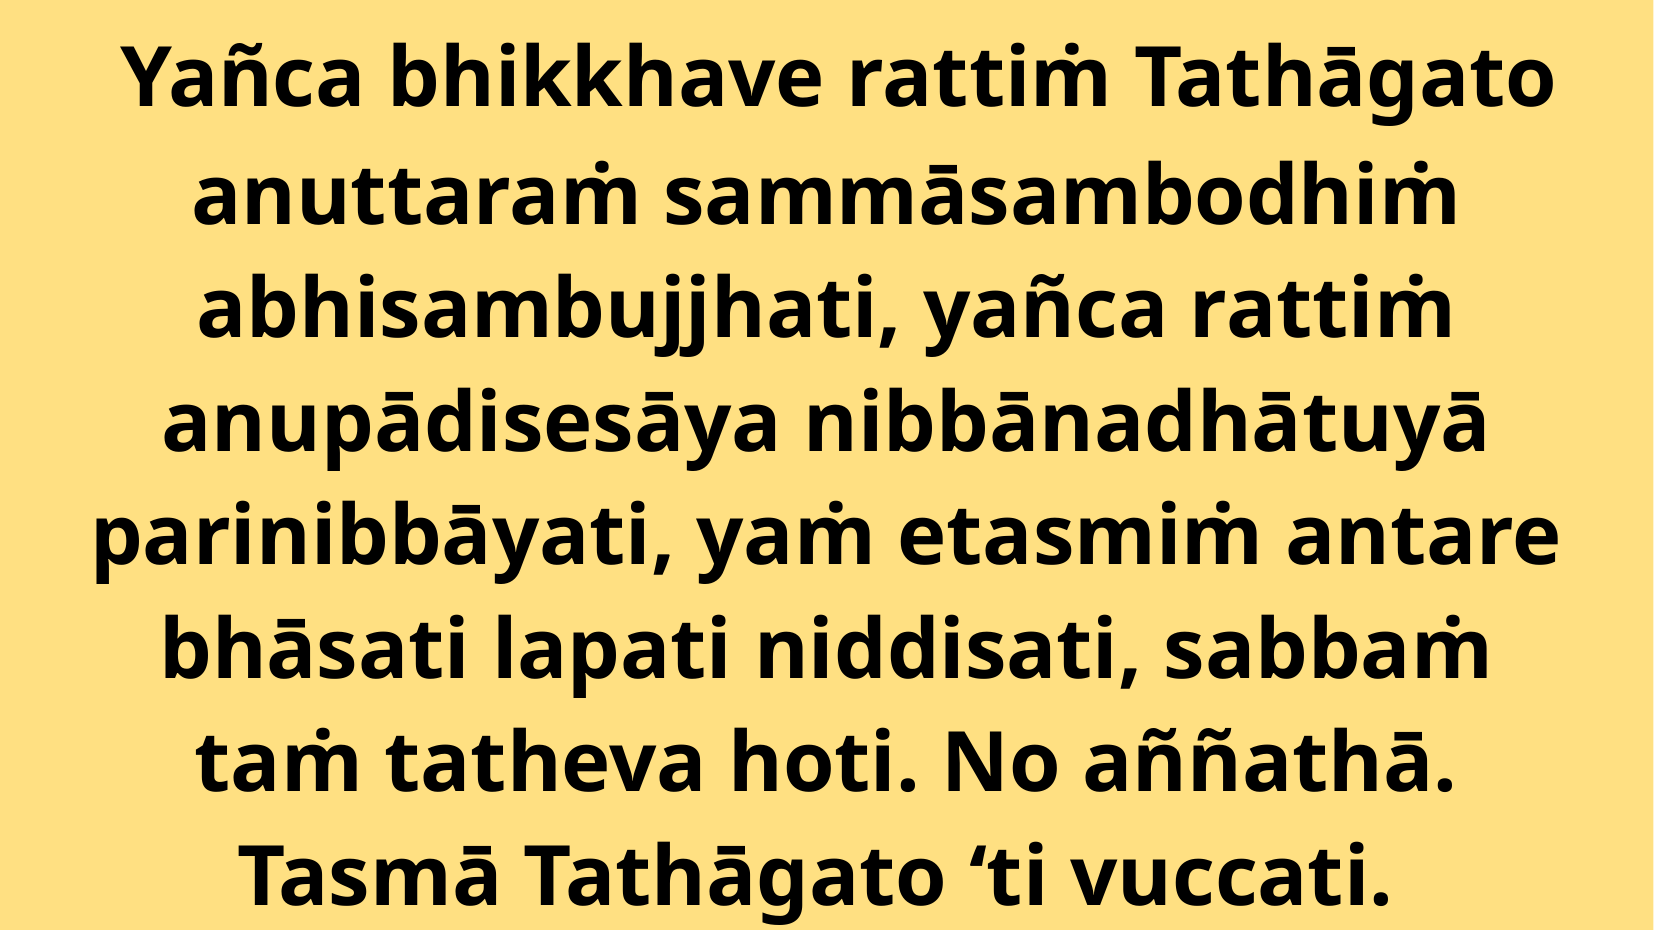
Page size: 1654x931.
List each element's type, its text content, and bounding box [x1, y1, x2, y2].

subtitle Yañca bhikkhave rattiṁ Tathāgato anuttaraṁ sammāsambodhiṁ abhisambujjhati, yañca rattiṁ anupādisesāya nibbānadhātuyā parinibbāyati, yaṁ etasmiṁ antare bhāsati lapati niddisati, sabbaṁ taṁ tatheva hoti. No aññathā. Tasmā Tathāgato ‘ti vuccati. [82, 0, 1571, 931]
